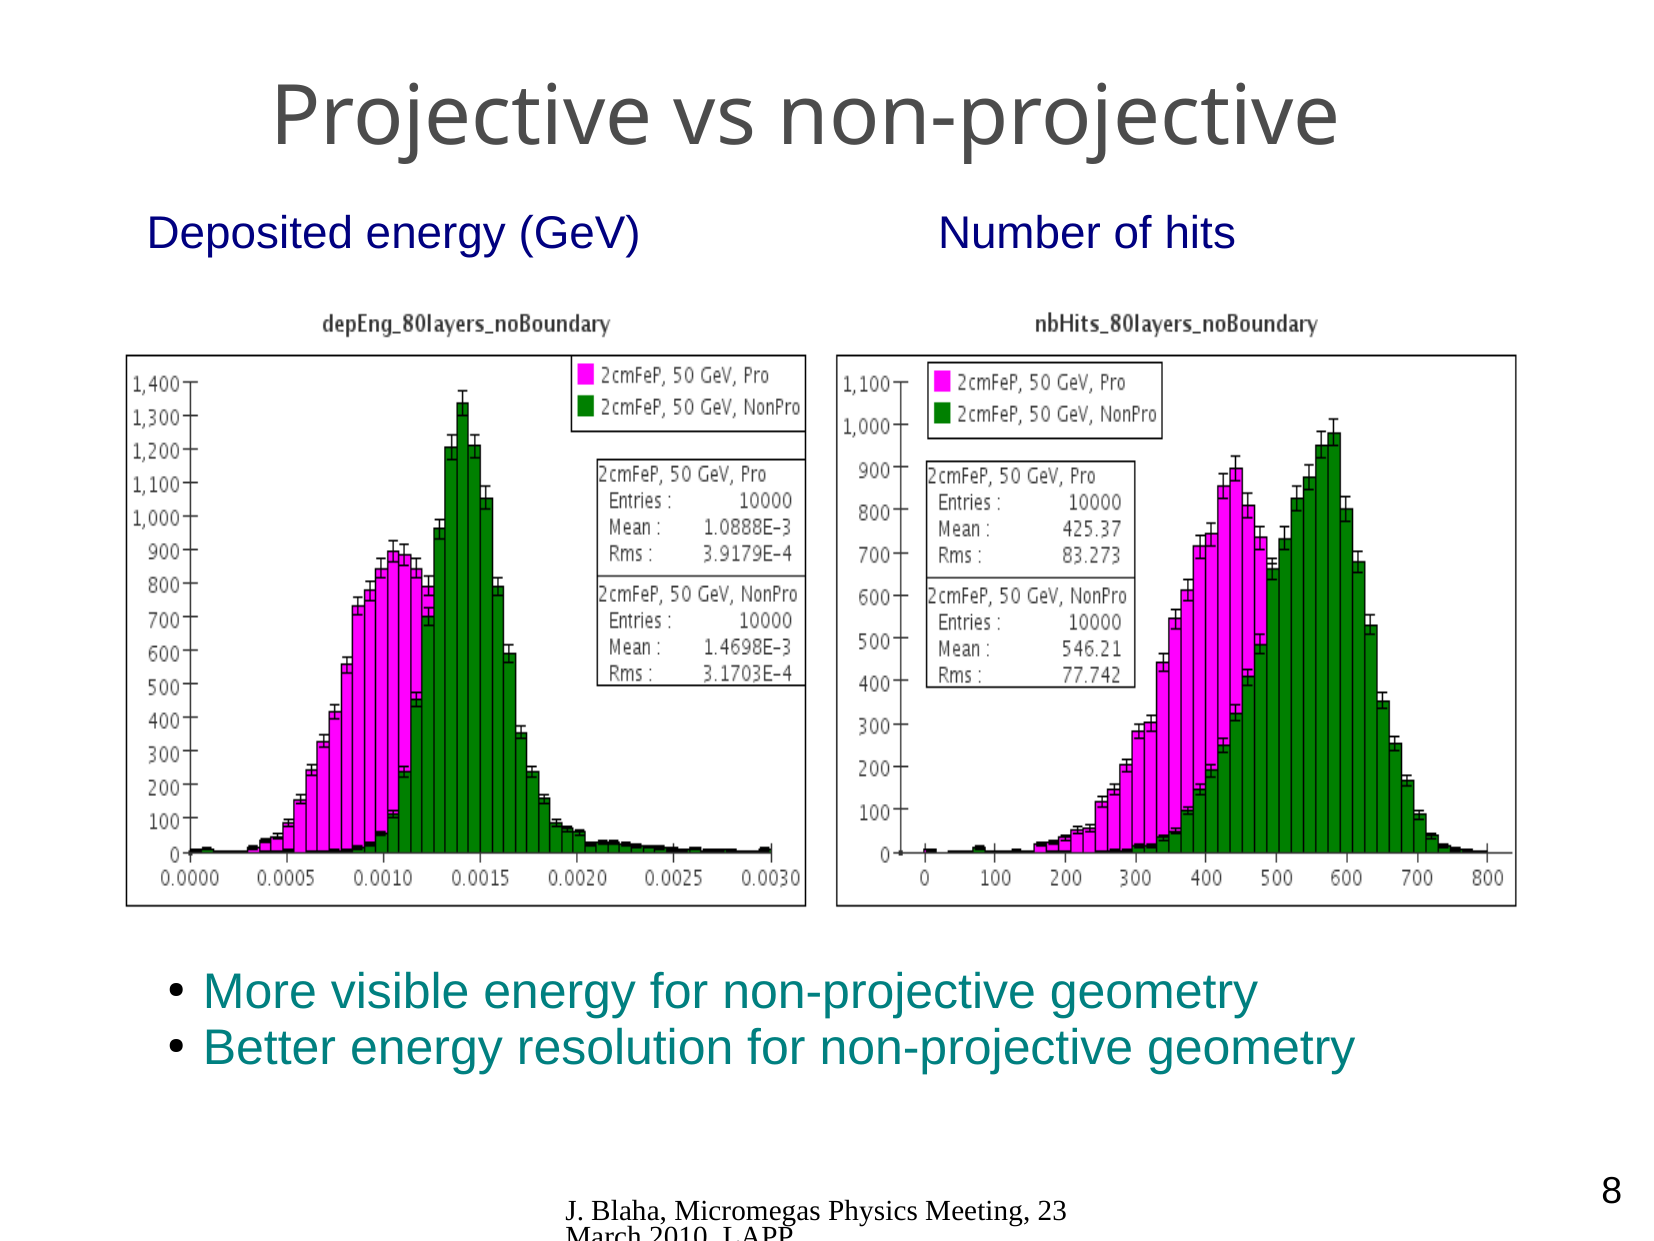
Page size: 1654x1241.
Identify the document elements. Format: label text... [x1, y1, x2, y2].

text_box 8 [1586, 1161, 1638, 1219]
text_box Deposited energy (GeV) [131, 199, 663, 266]
picture [111, 288, 1533, 962]
text_box More visible energy for non-projective geometry Better energy resolution for non-projective geometry [117, 956, 1519, 1083]
text_box Number of hits [923, 199, 1490, 266]
title Projective vs non-projective [0, 18, 1634, 208]
